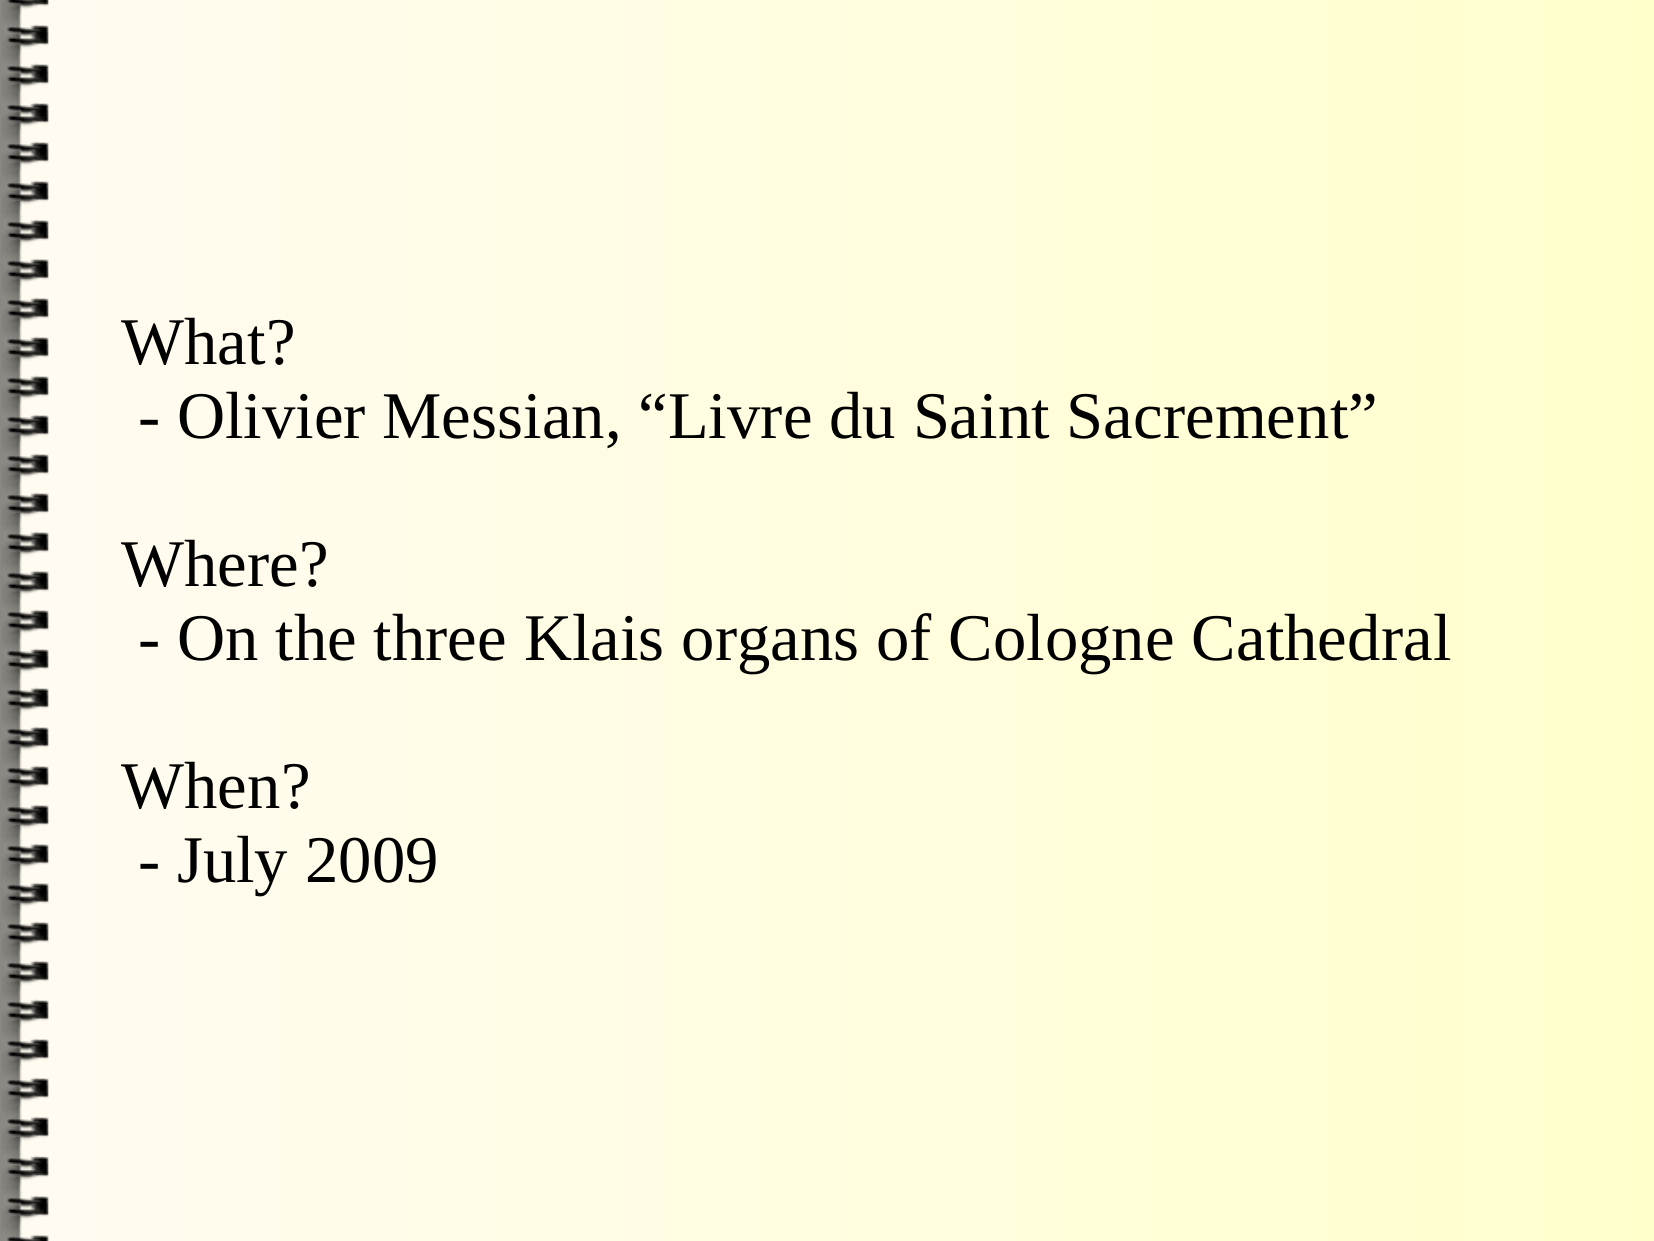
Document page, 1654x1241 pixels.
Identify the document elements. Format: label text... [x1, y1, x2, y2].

subtitle What? - Olivier Messian, “Livre du Saint Sacrement” Where? - On the three Klais organs of Cologne Cathedral When? - July 2009 [121, 112, 1534, 1164]
picture [0, 0, 1654, 1241]
